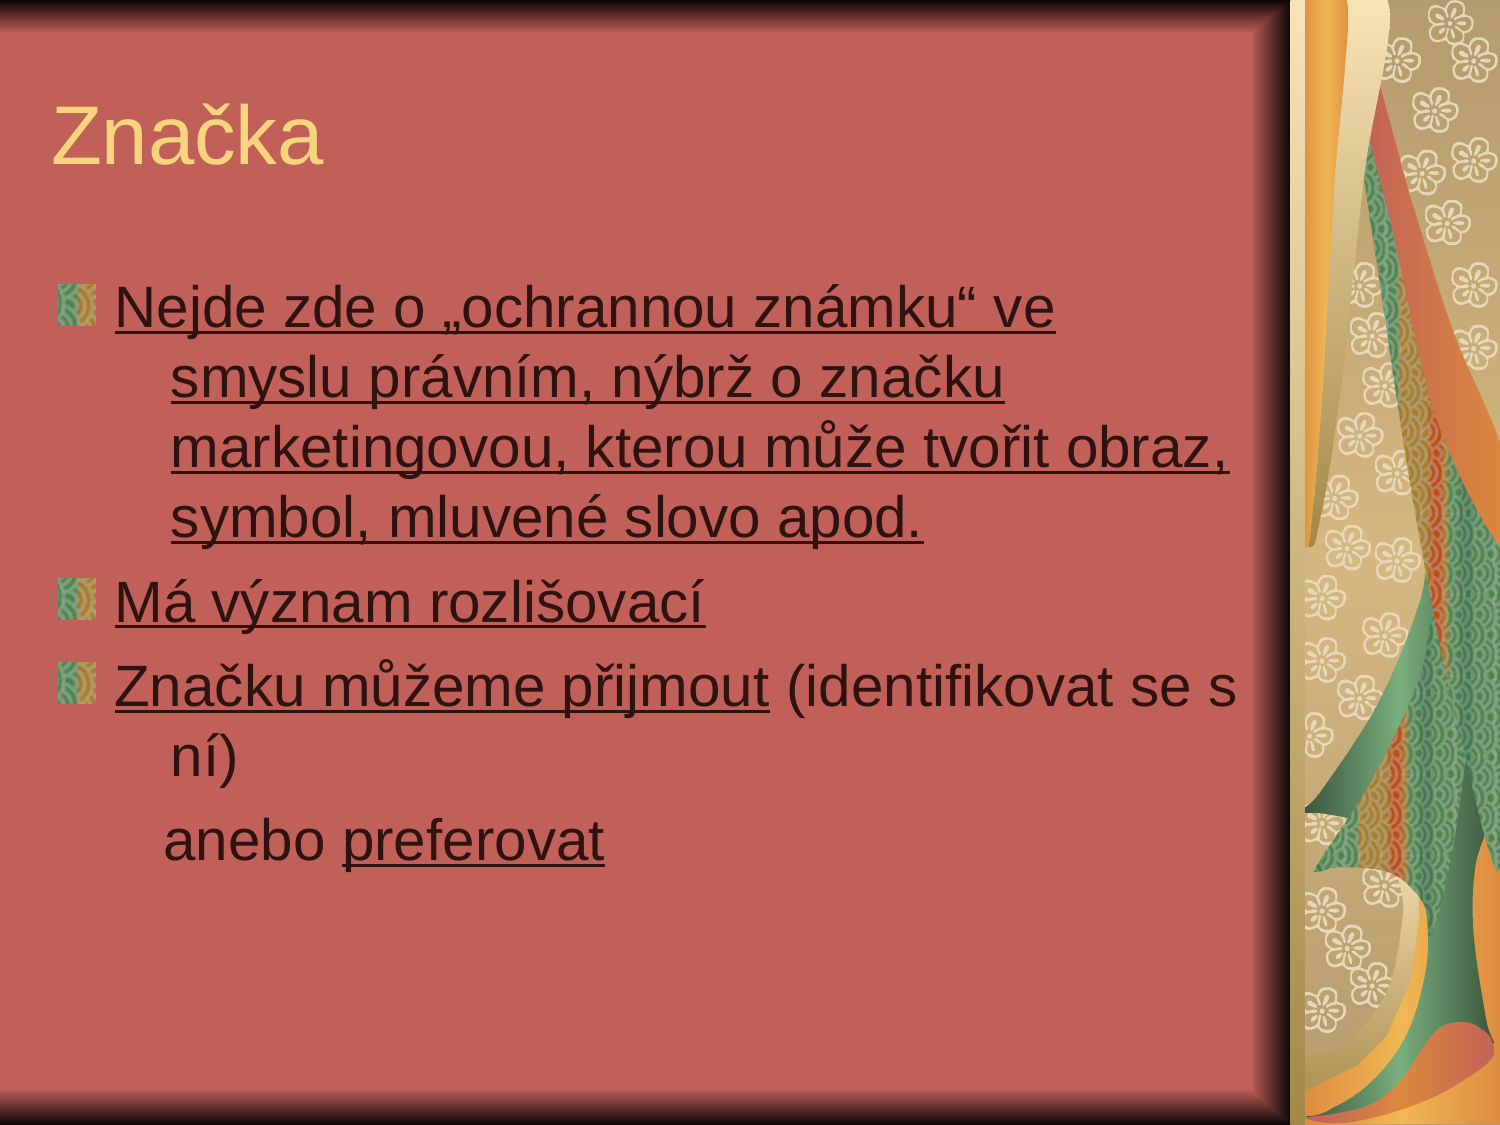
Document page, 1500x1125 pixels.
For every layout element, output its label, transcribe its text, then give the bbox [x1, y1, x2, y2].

list Nejde zde o „ochrannou známku“ ve smyslu právním, nýbrž o značku marketingovou, kterou může tvořit obraz, symbol, mluvené slovo apod. Má význam rozlišovací Značku můžeme přijmout (identifikovat se s ní) anebo preferovat [43, 262, 1255, 1001]
title Značka [35, 37, 1263, 225]
